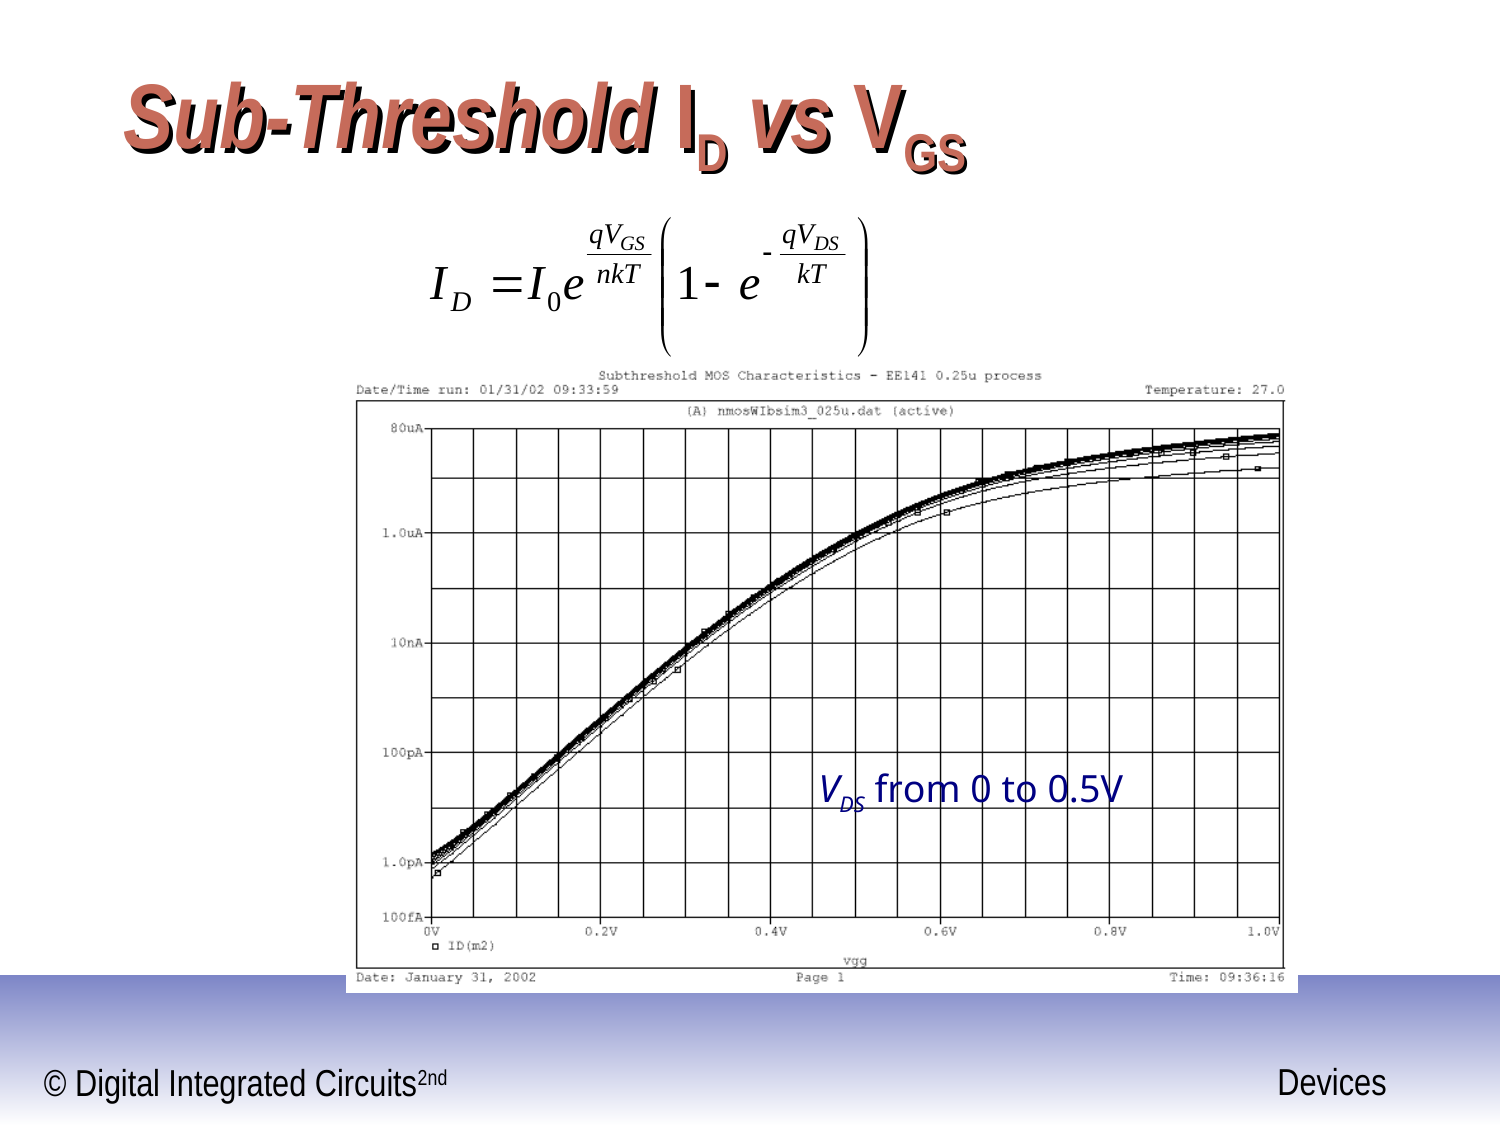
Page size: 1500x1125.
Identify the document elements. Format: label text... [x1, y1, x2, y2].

text_box VDS from 0 to 0.5V [803, 757, 1139, 825]
picture [346, 366, 1298, 993]
title Sub-Threshold ID vs VGS [108, 50, 1384, 190]
chart [421, 206, 885, 369]
